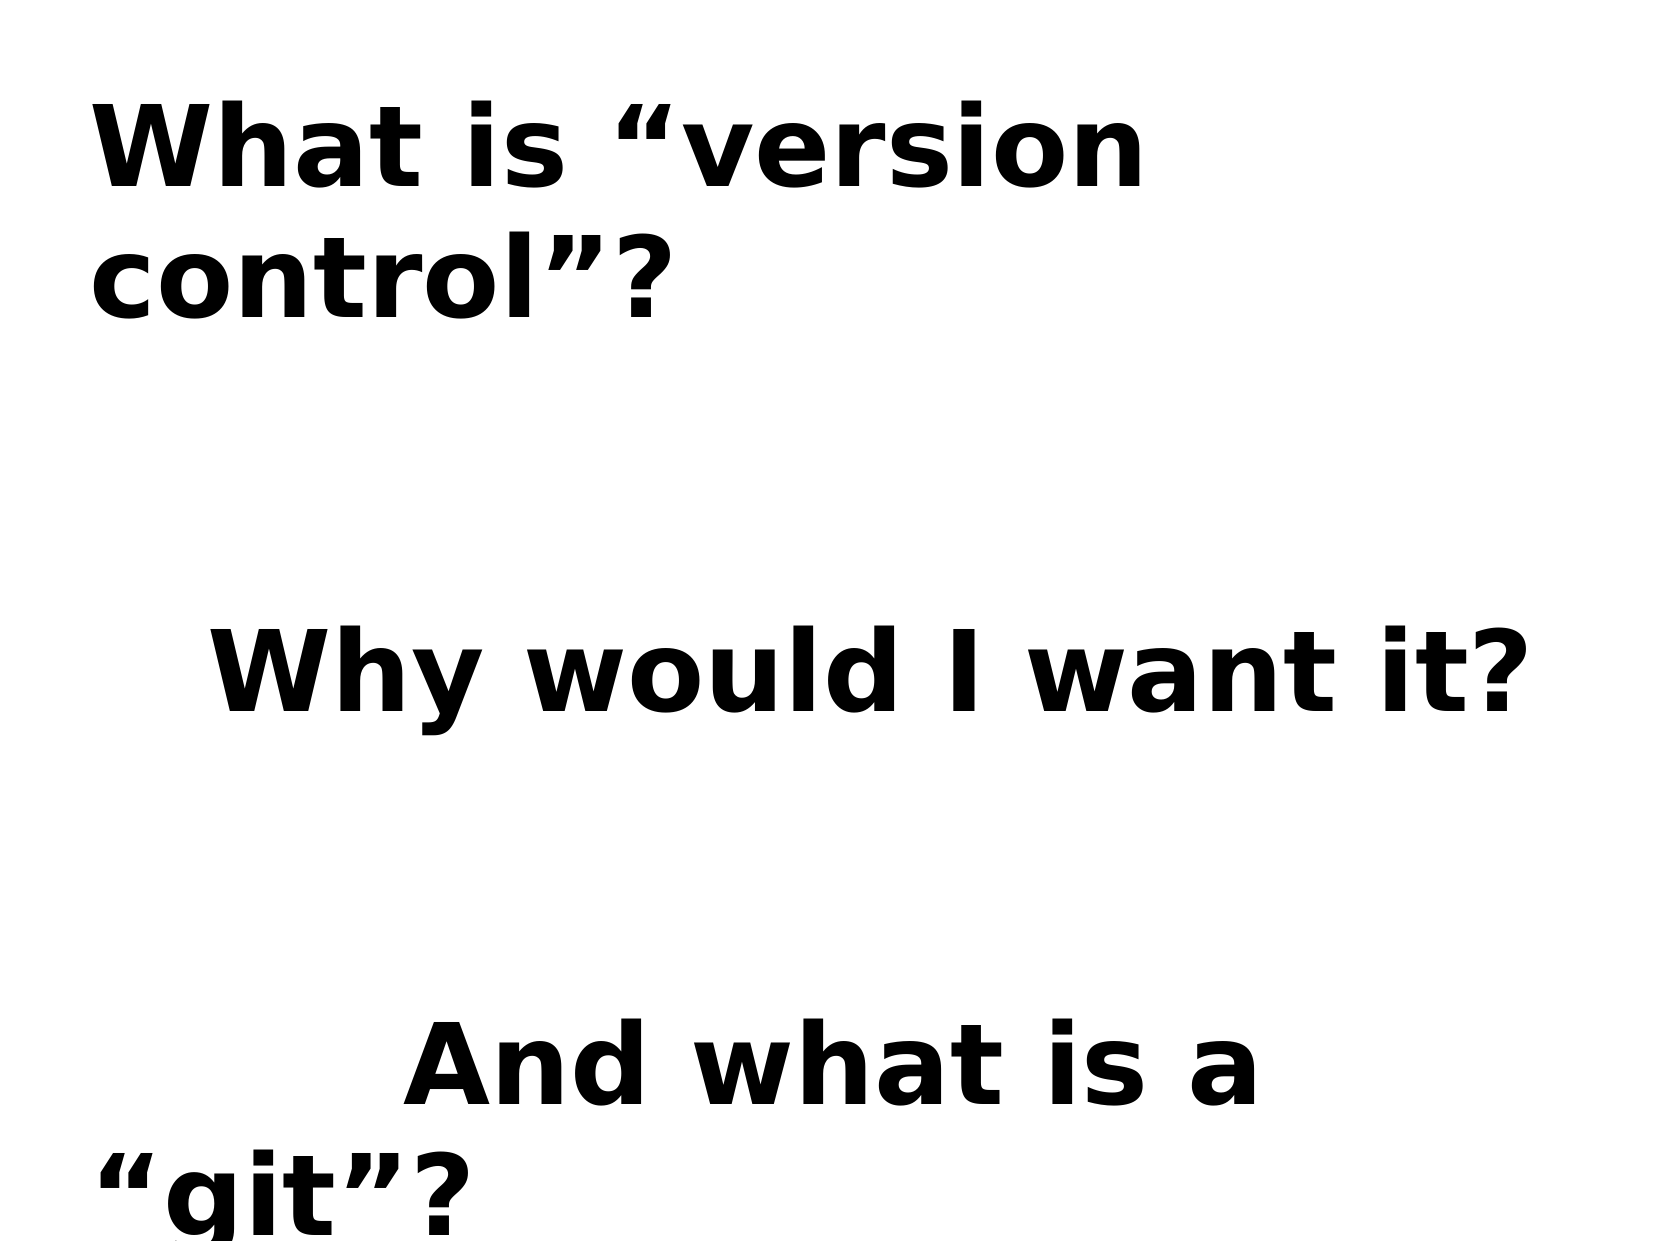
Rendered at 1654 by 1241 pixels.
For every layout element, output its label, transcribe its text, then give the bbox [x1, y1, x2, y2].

text_box What is “version control”? Why would I want it? And what is a “git”? [75, 75, 1576, 1055]
